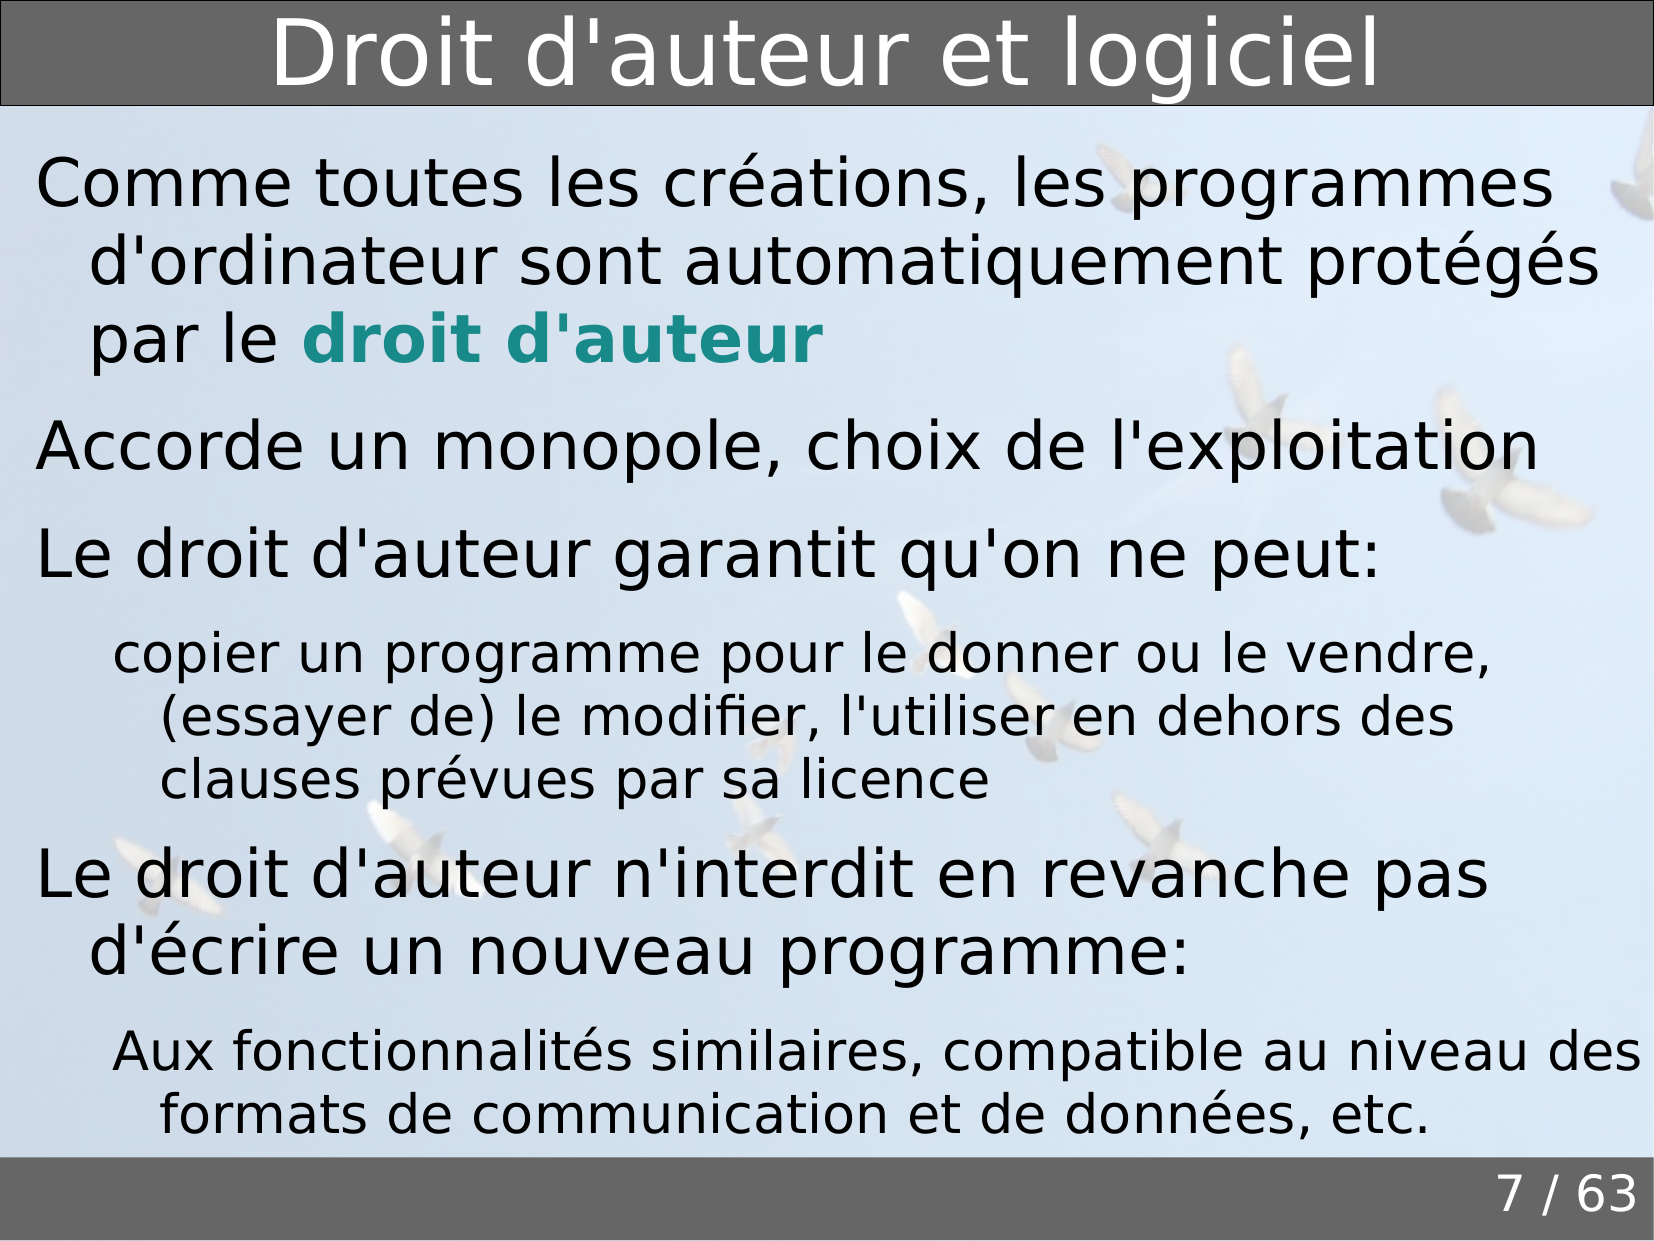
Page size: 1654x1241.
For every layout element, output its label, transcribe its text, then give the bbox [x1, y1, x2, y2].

title Droit d'auteur et logiciel [0, 0, 1654, 108]
list Comme toutes les créations, les programmes d'ordinateur sont automatiquement protégés par le droit d'auteur Accorde un monopole, choix de l'exploitation Le droit d'auteur garantit qu'on ne peut: copier un programme pour le donner ou le vendre, (essayer de) le modifier, l'utiliser en dehors des clauses prévues par sa licence Le droit d'auteur n'interdit en revanche pas d'écrire un nouveau programme: Aux fonctionnalités similaires, compatible au niveau des formats de communication et de données, etc. [17, 144, 1654, 1153]
